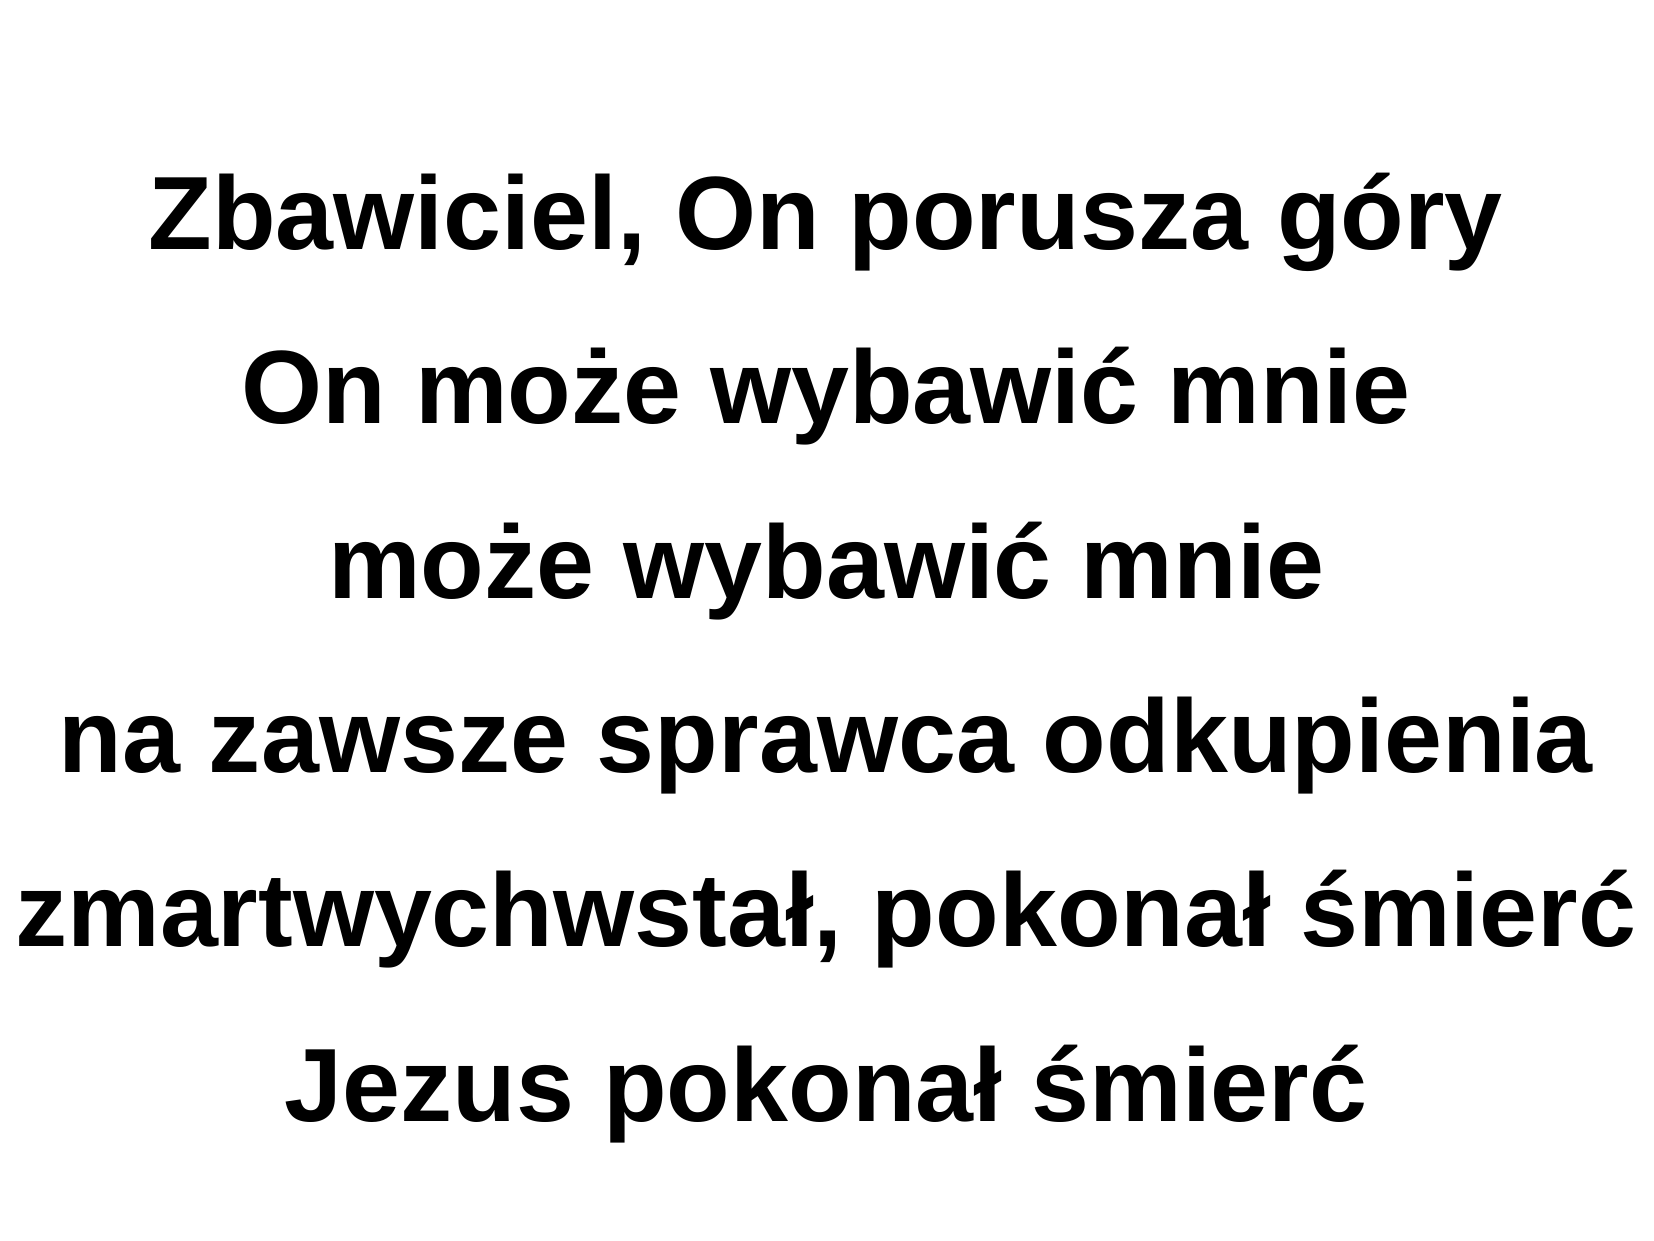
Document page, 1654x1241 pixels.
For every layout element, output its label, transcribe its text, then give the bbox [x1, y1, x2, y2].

subtitle Zbawiciel, On porusza góry On może wybawić mnie może wybawić mnie na zawsze sprawca odkupienia zmartwychwstał, pokonał śmierć Jezus pokonał śmierć [0, 0, 1654, 1241]
